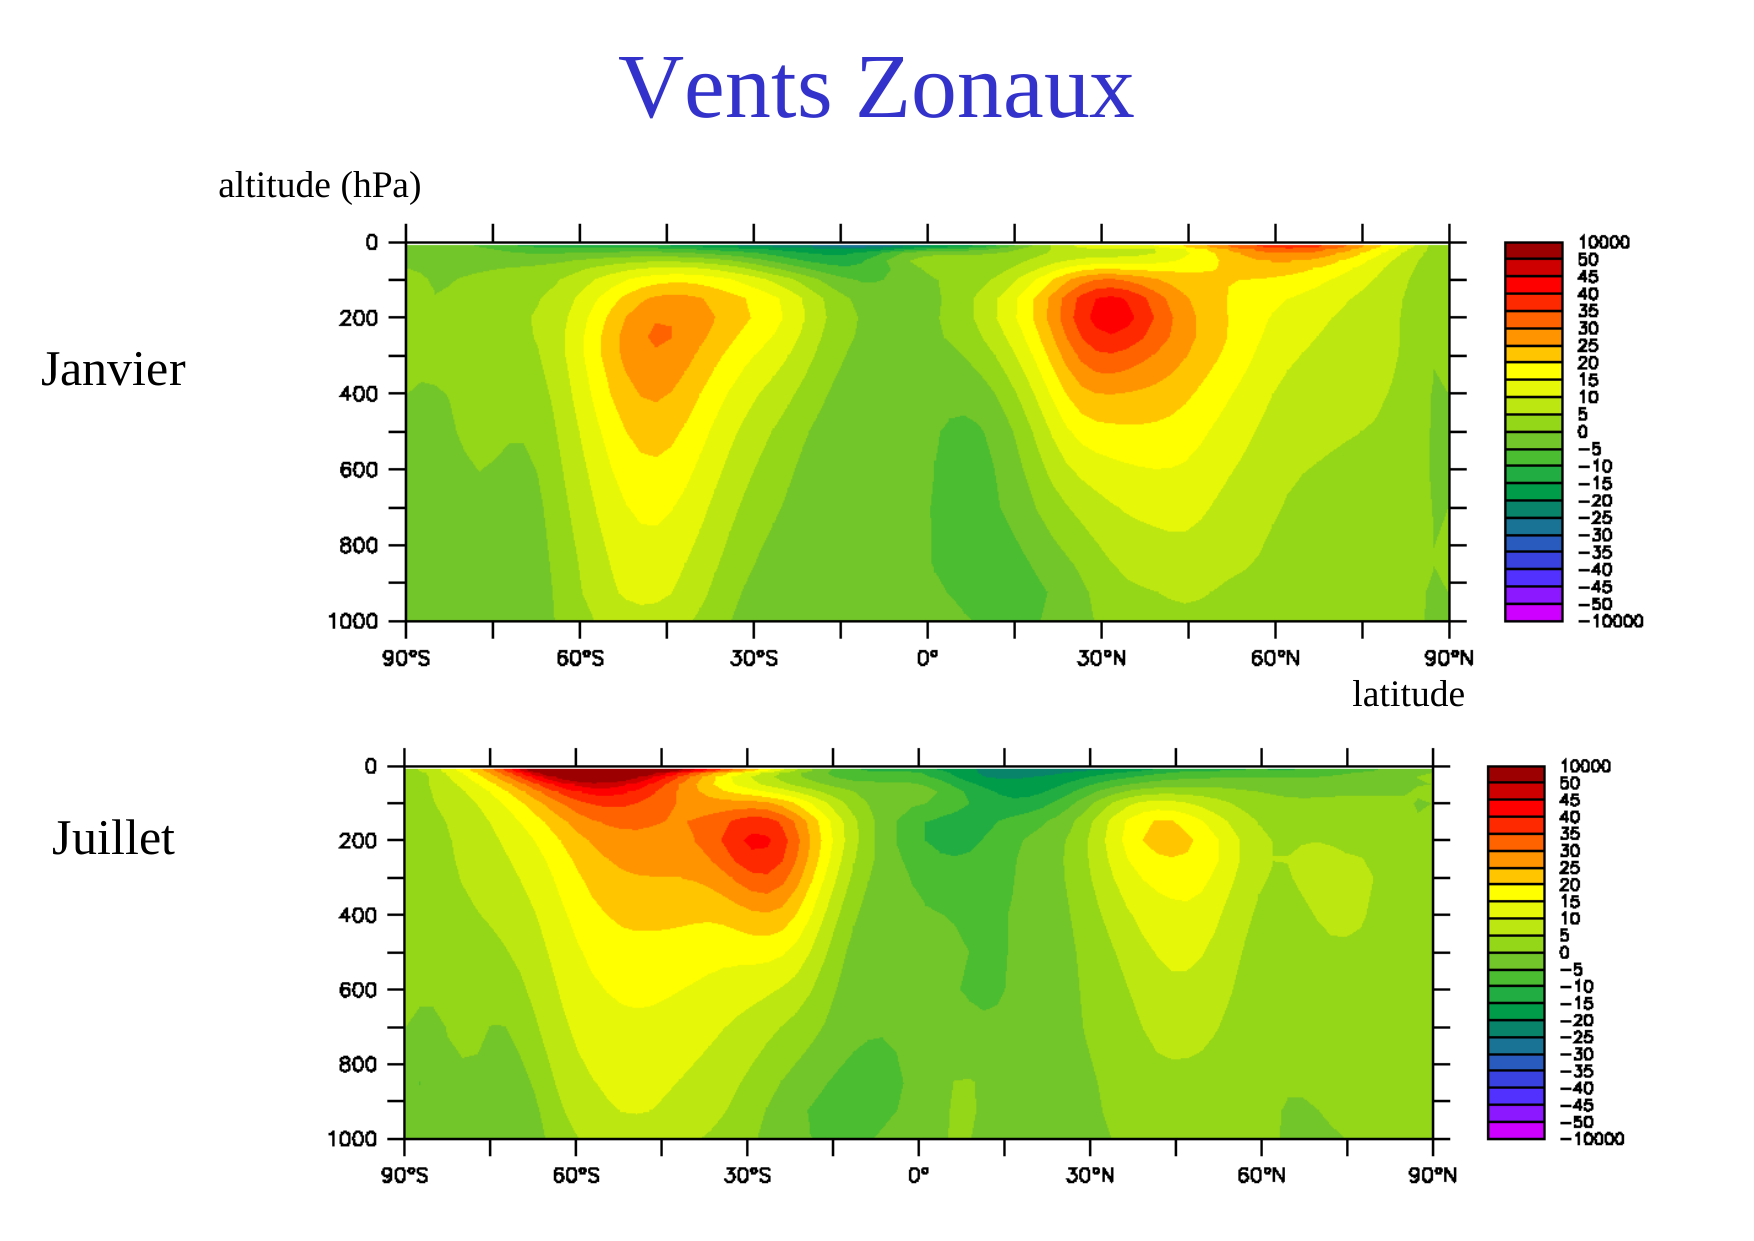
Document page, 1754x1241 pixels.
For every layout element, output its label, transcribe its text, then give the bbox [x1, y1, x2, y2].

picture [298, 731, 1634, 1198]
text_box latitude [1337, 667, 1634, 722]
title Vents Zonaux [128, 25, 1627, 153]
text_box altitude (hPa) [203, 158, 499, 213]
text_box Janvier [26, 336, 298, 404]
text_box Juillet [38, 804, 334, 873]
picture [298, 209, 1657, 680]
